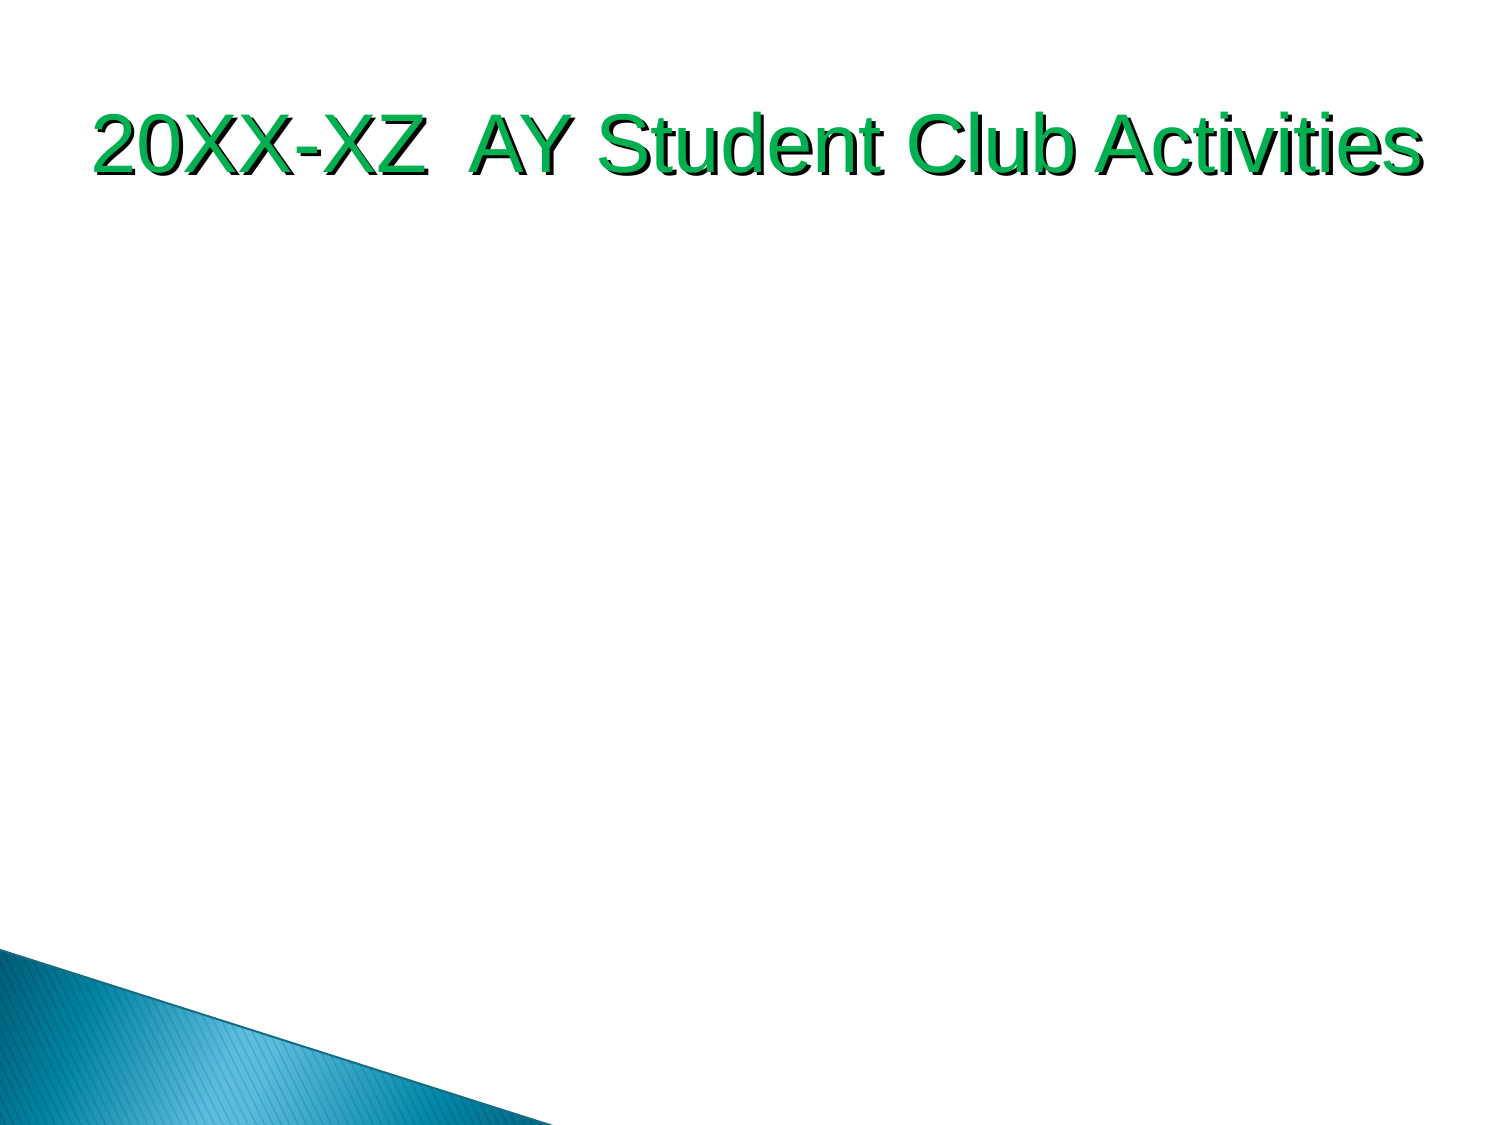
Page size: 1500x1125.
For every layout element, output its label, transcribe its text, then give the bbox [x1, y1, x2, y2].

title 20XX-XZ AY Student Club Activities [75, 45, 1500, 233]
